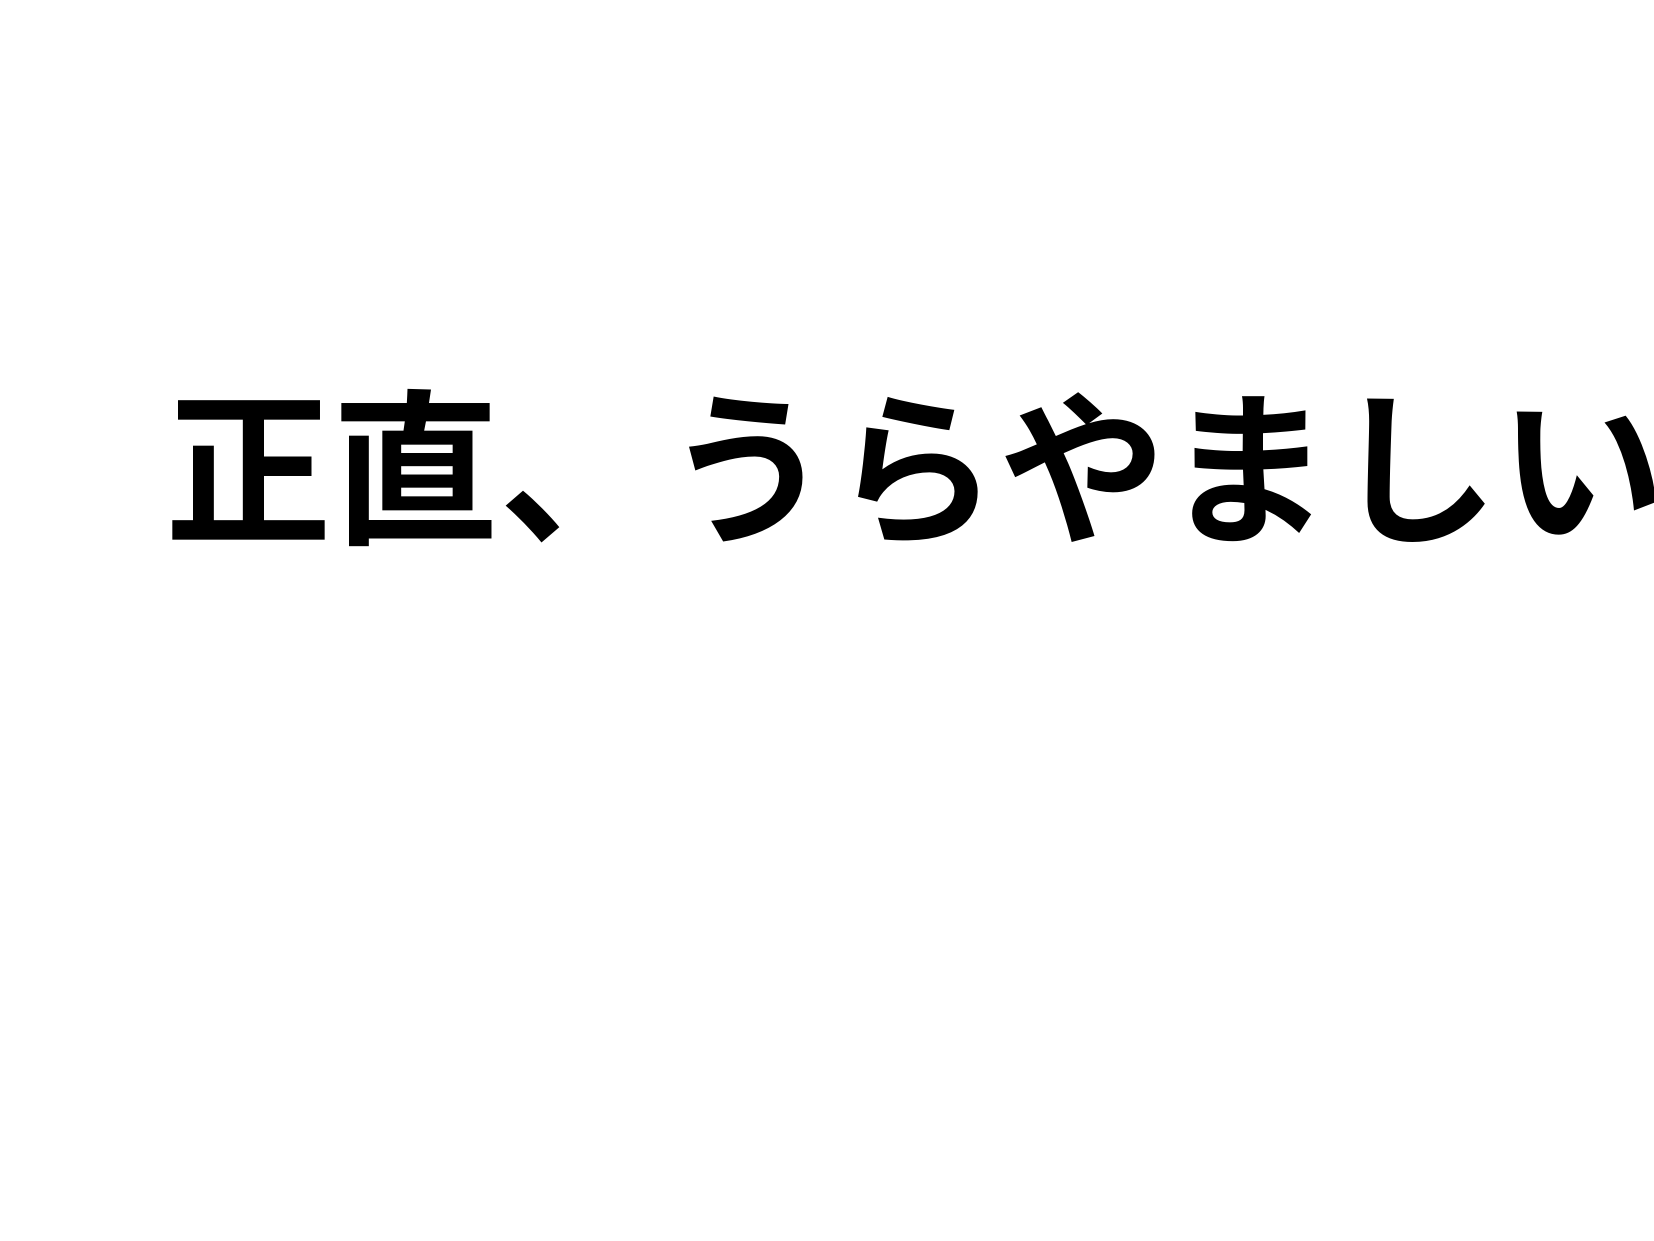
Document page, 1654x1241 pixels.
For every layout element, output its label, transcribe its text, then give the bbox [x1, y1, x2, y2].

text_box 正直、うらやましい! [150, 330, 1512, 532]
